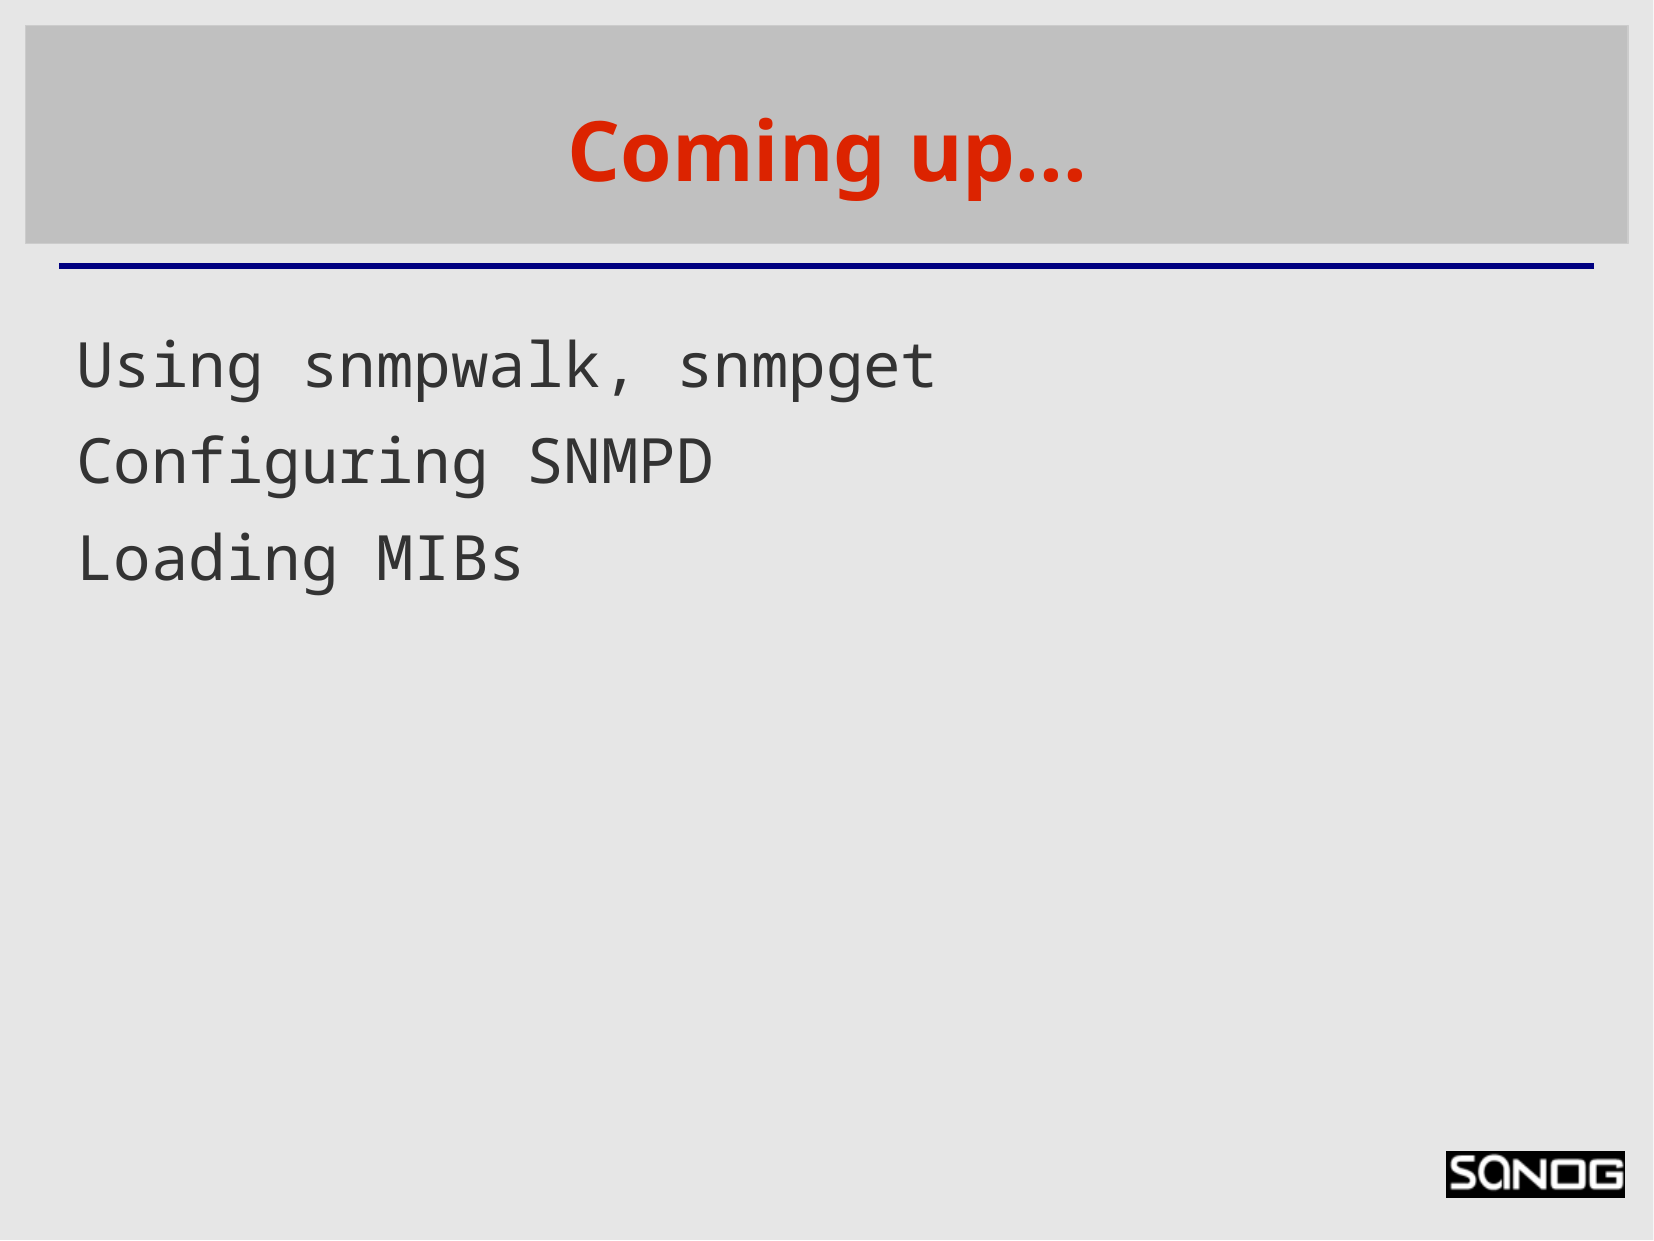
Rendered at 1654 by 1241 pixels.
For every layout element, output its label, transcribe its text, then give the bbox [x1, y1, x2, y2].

title Coming up... [121, 53, 1534, 246]
picture [1446, 1151, 1625, 1198]
list Using snmpwalk, snmpget Configuring SNMPD Loading MIBs [59, 322, 1594, 1117]
